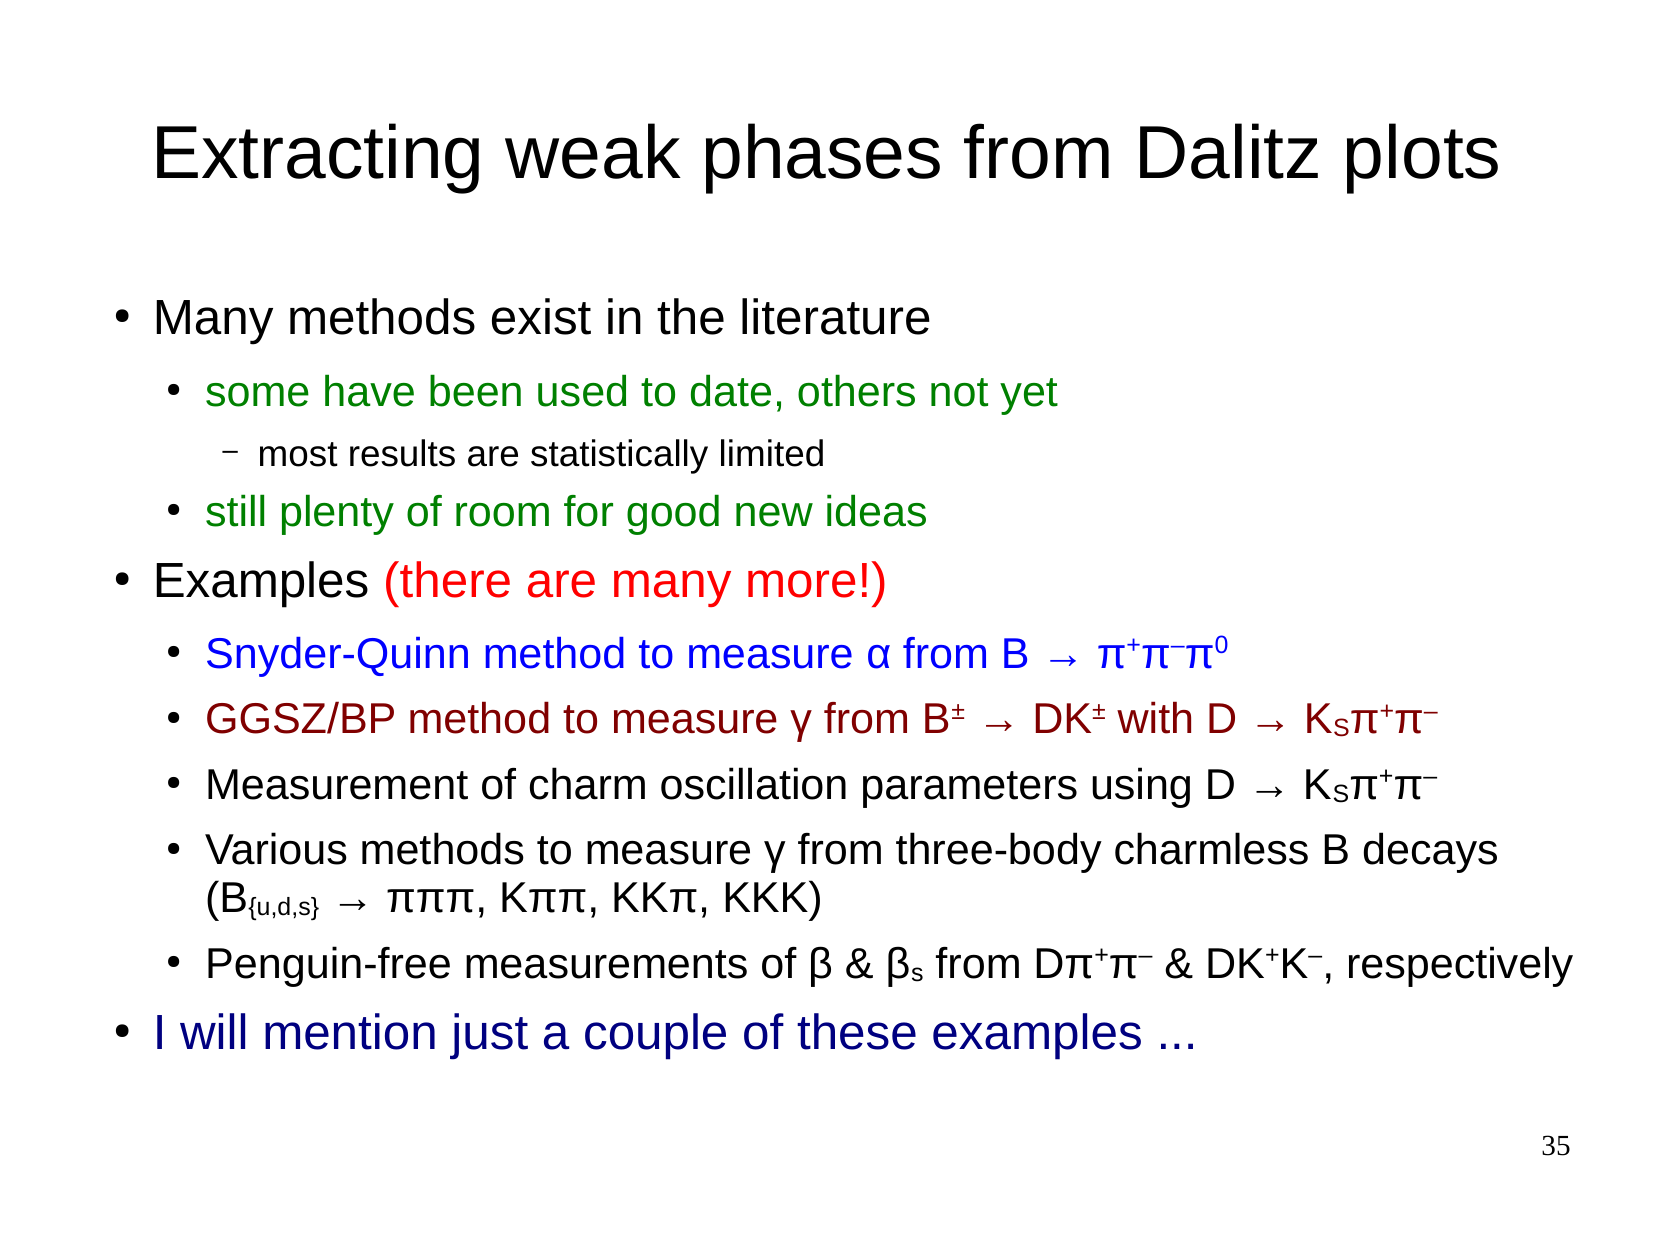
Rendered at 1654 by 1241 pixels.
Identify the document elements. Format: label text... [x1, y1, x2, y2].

list Many methods exist in the literature some have been used to date, others not yet most results are statistically limited still plenty of room for good new ideas Examples (there are many more!) Snyder-Quinn method to measure α from B → π+π–π0 GGSZ/BP method to measure γ from B± → DK± with D → KSπ+π– Measurement of charm oscillation parameters using D → KSπ+π– Various methods to measure γ from three-body charmless B decays (B{u,d,s} → πππ, Kππ, KKπ, KKK) Penguin-free measurements of β & βs from Dπ+π– & DK+K–, respectively I will mention just a couple of these examples ... [100, 290, 1589, 1109]
title Extracting weak phases from Dalitz plots [82, 56, 1571, 250]
